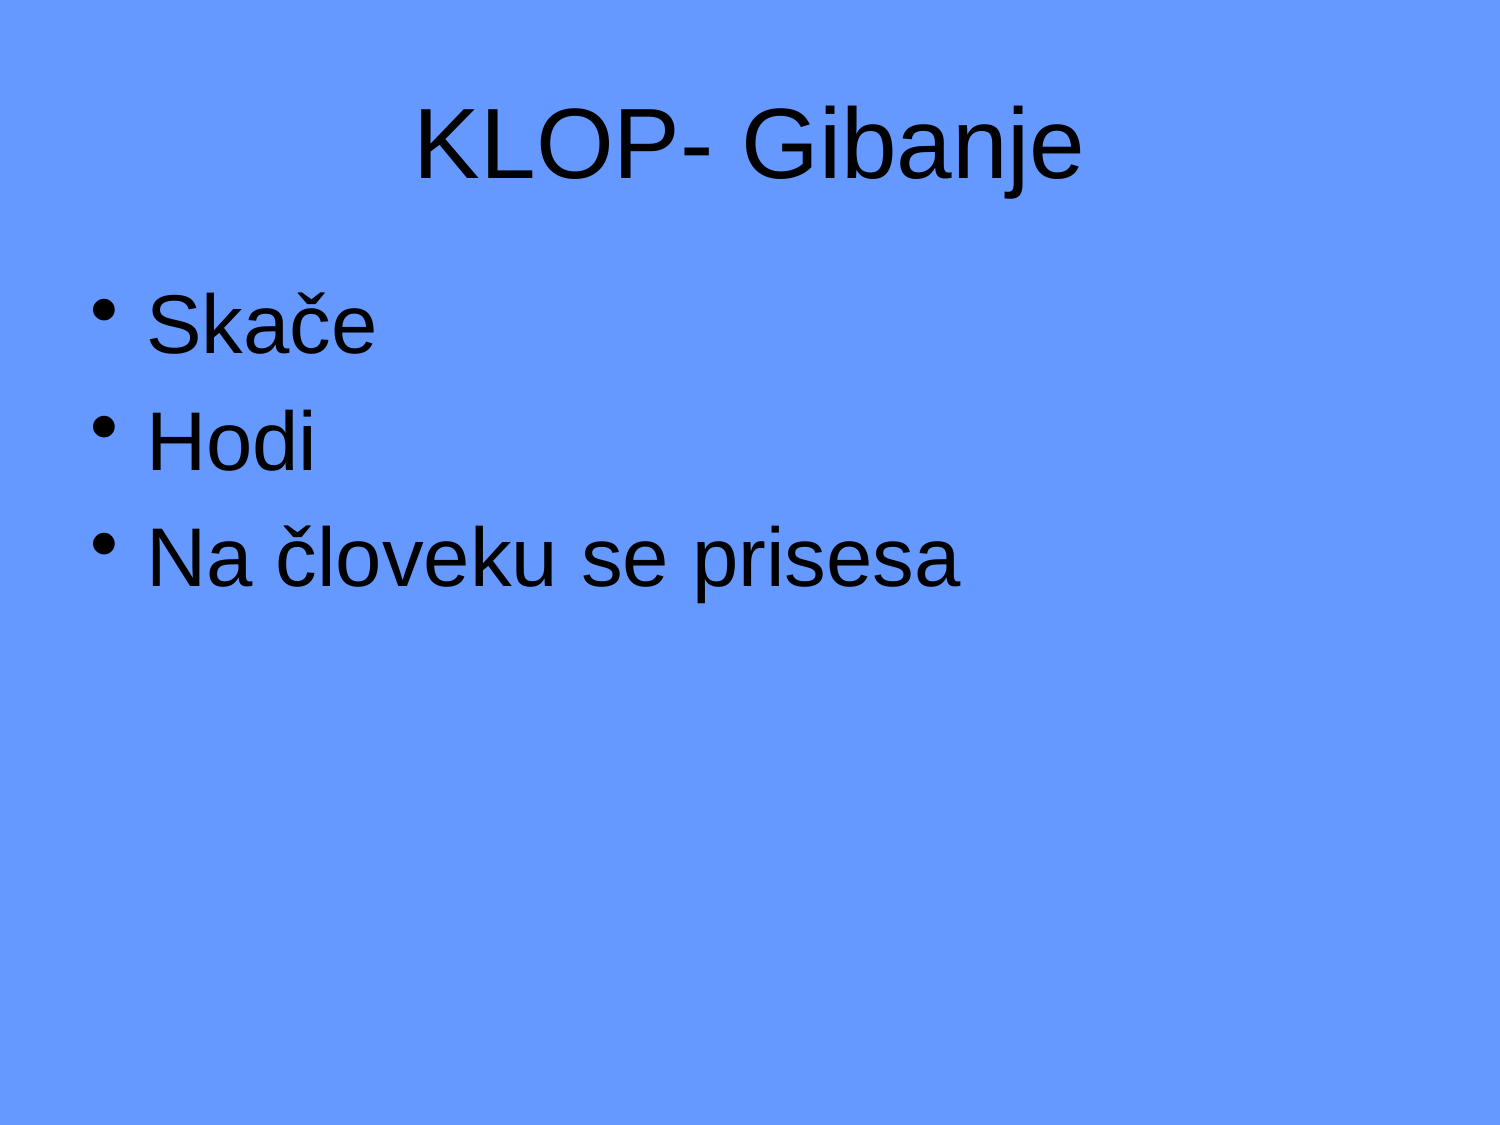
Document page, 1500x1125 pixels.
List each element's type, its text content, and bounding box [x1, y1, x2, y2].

title KLOP- Gibanje [75, 45, 1425, 233]
list Skače Hodi Na človeku se prisesa [75, 262, 1425, 1005]
